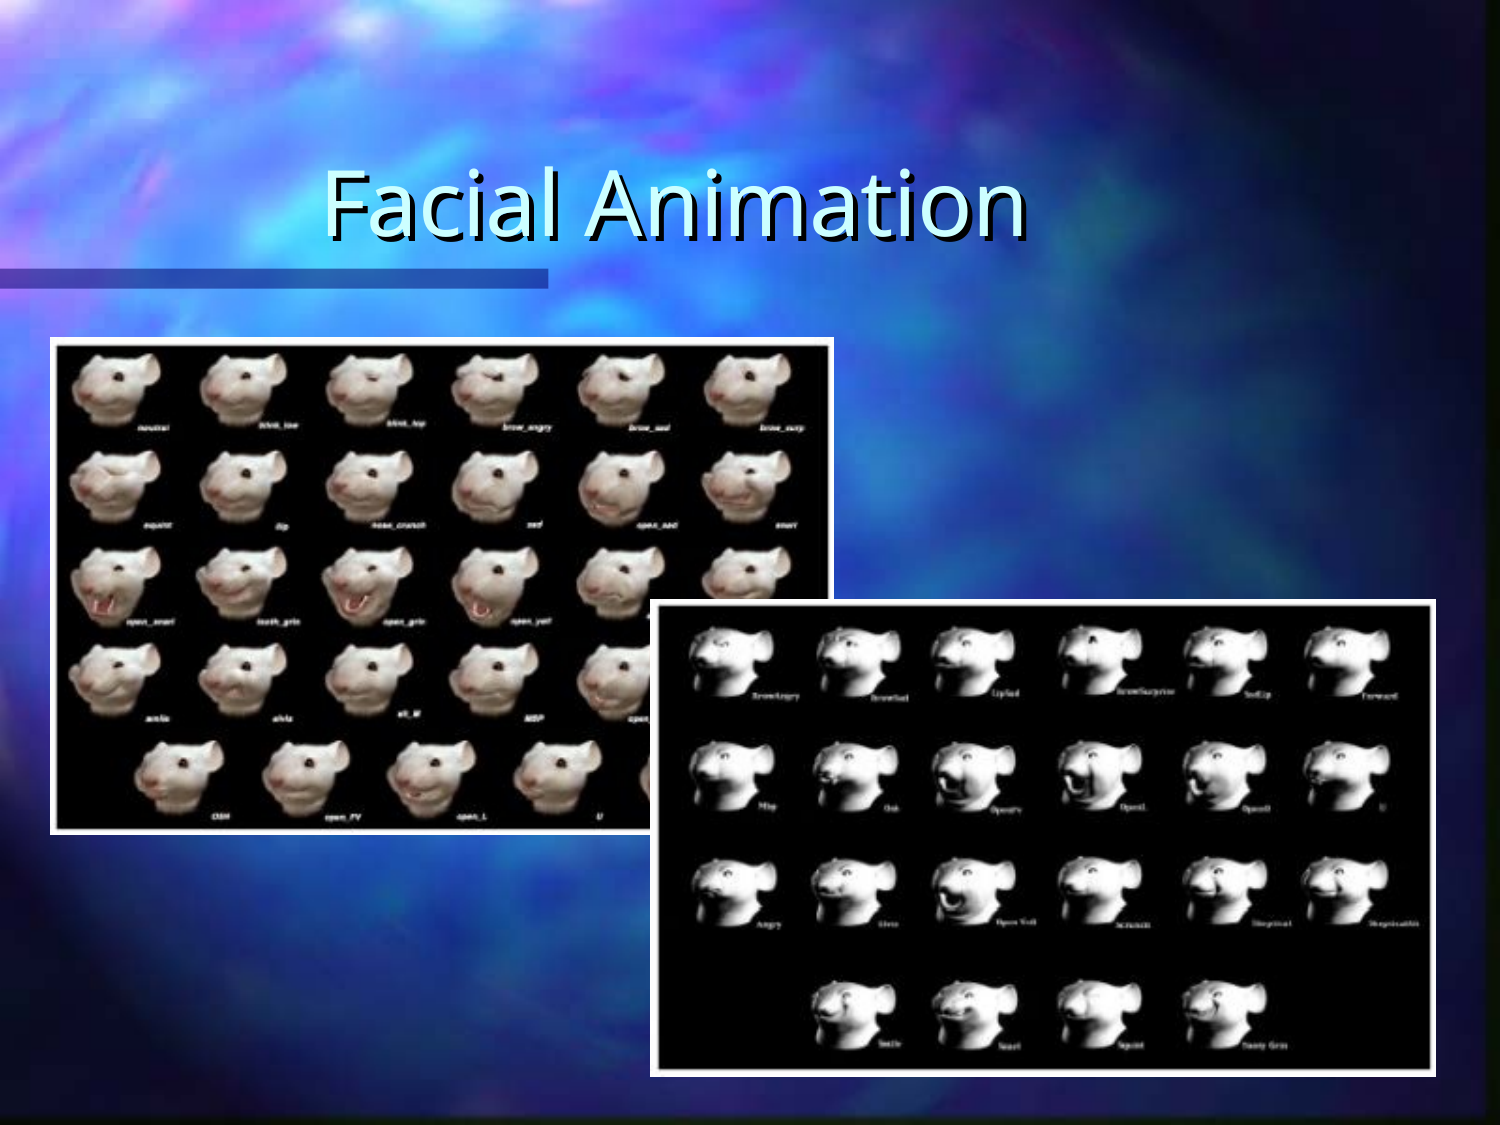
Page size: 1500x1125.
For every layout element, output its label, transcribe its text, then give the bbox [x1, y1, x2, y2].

picture [0, 0, 1500, 1125]
title Facial Animation [37, 74, 1313, 263]
